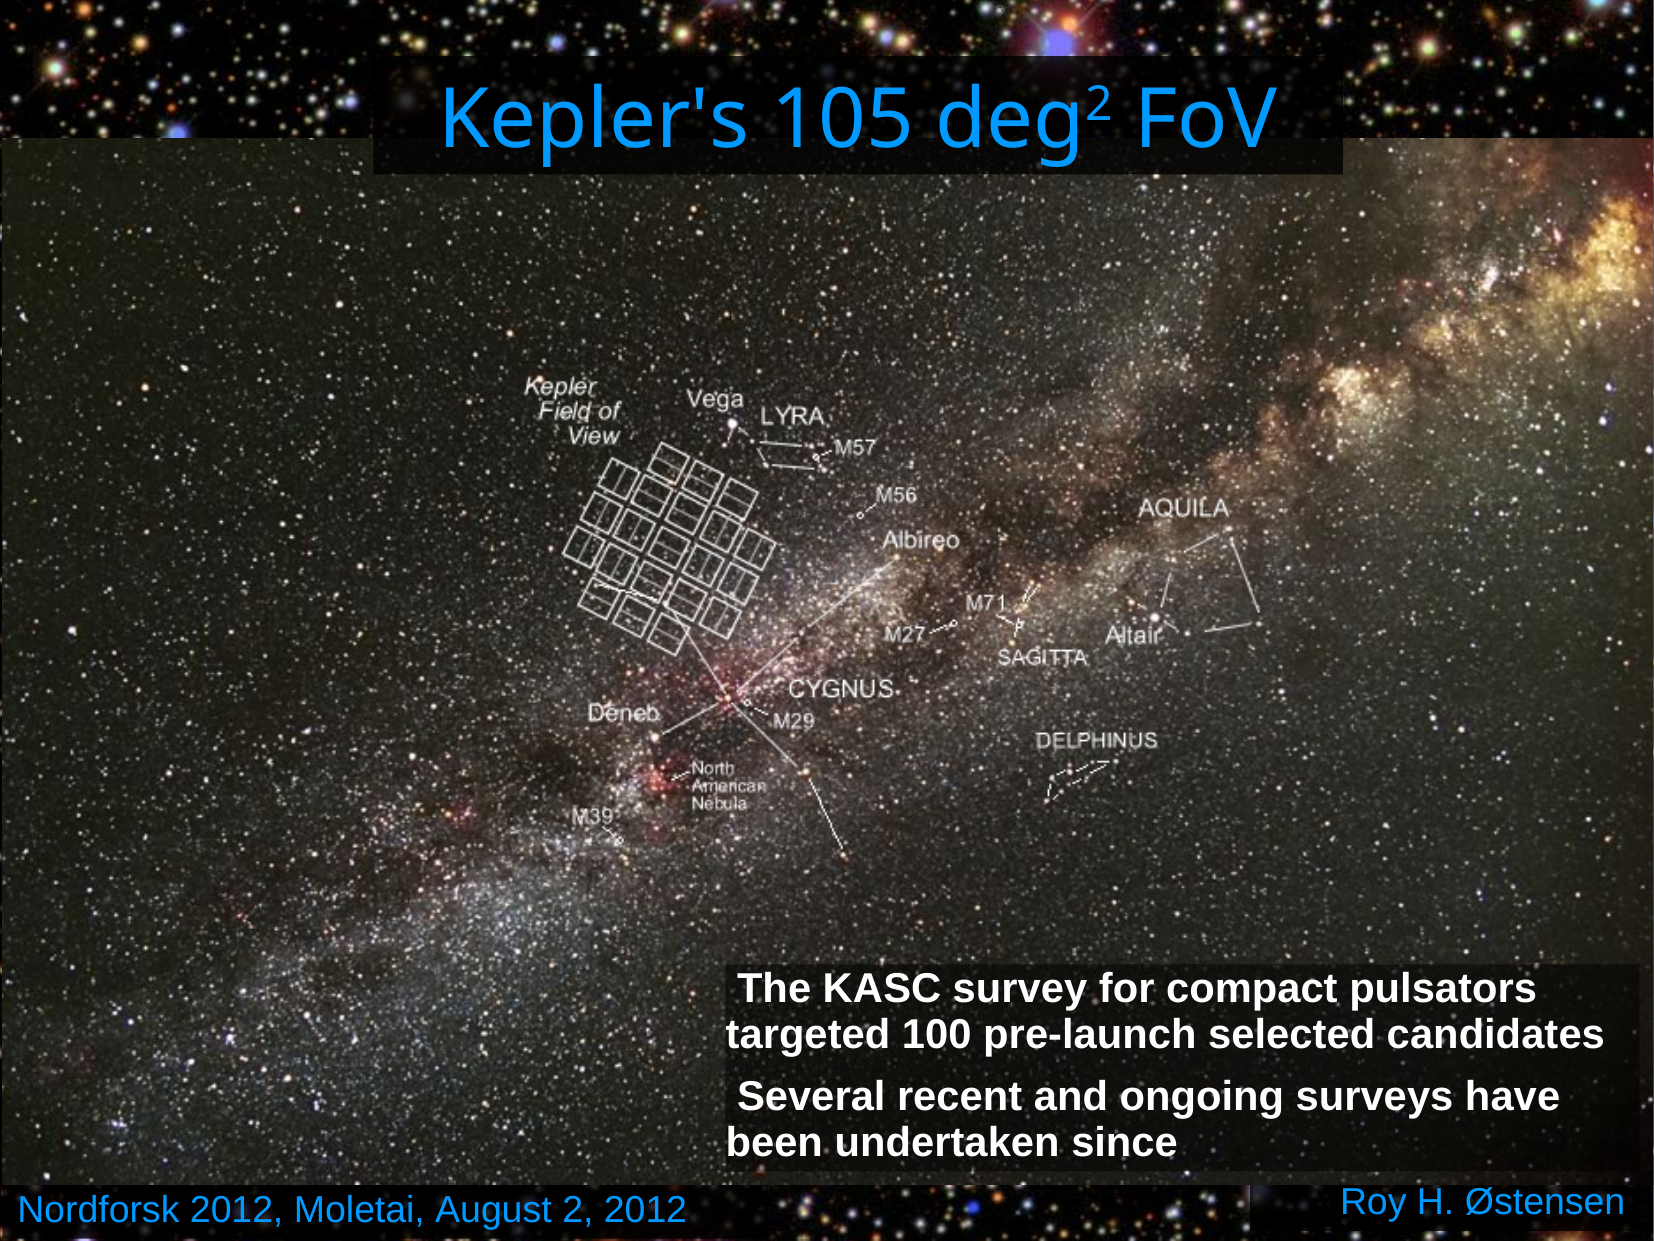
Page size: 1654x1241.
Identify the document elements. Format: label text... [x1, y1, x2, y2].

list The KASC survey for compact pulsators targeted 100 pre-launch selected candidates Several recent and ongoing surveys have been undertaken since [725, 964, 1640, 1172]
title Kepler's 105 deg2 FoV [373, 56, 1343, 175]
picture [0, 0, 1654, 1241]
